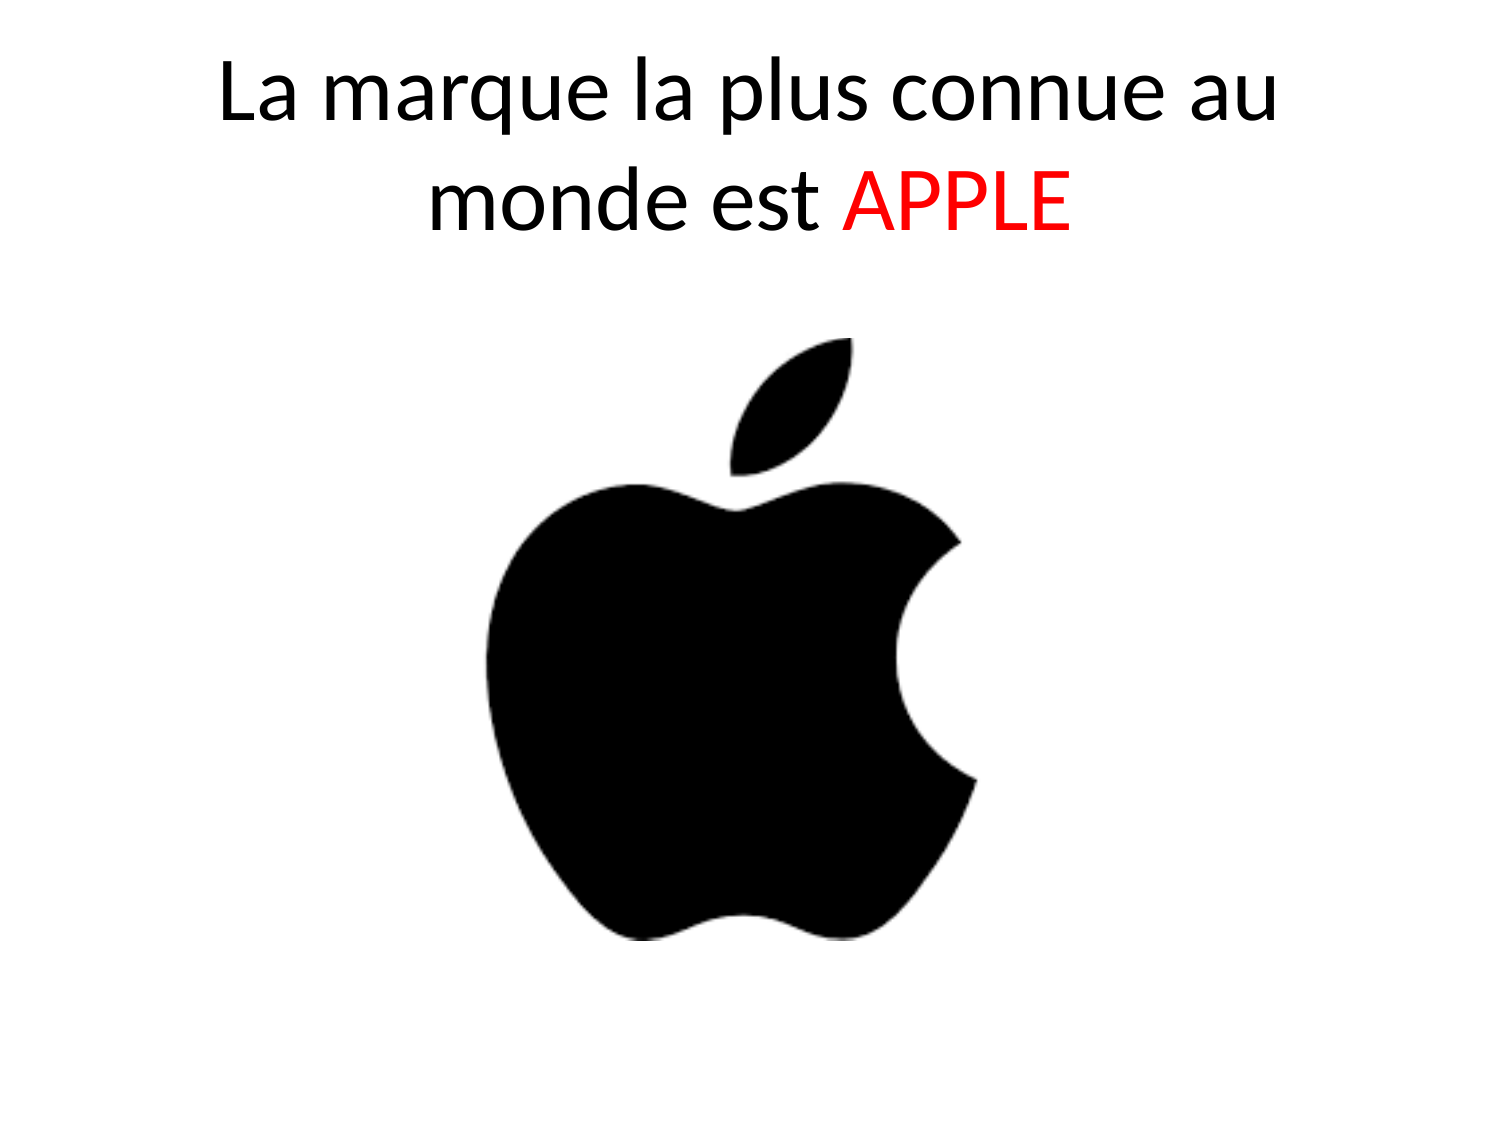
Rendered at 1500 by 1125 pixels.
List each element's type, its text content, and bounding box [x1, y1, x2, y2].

picture [431, 338, 1034, 941]
title La marque la plus connue au monde est APPLE [75, 45, 1425, 233]
